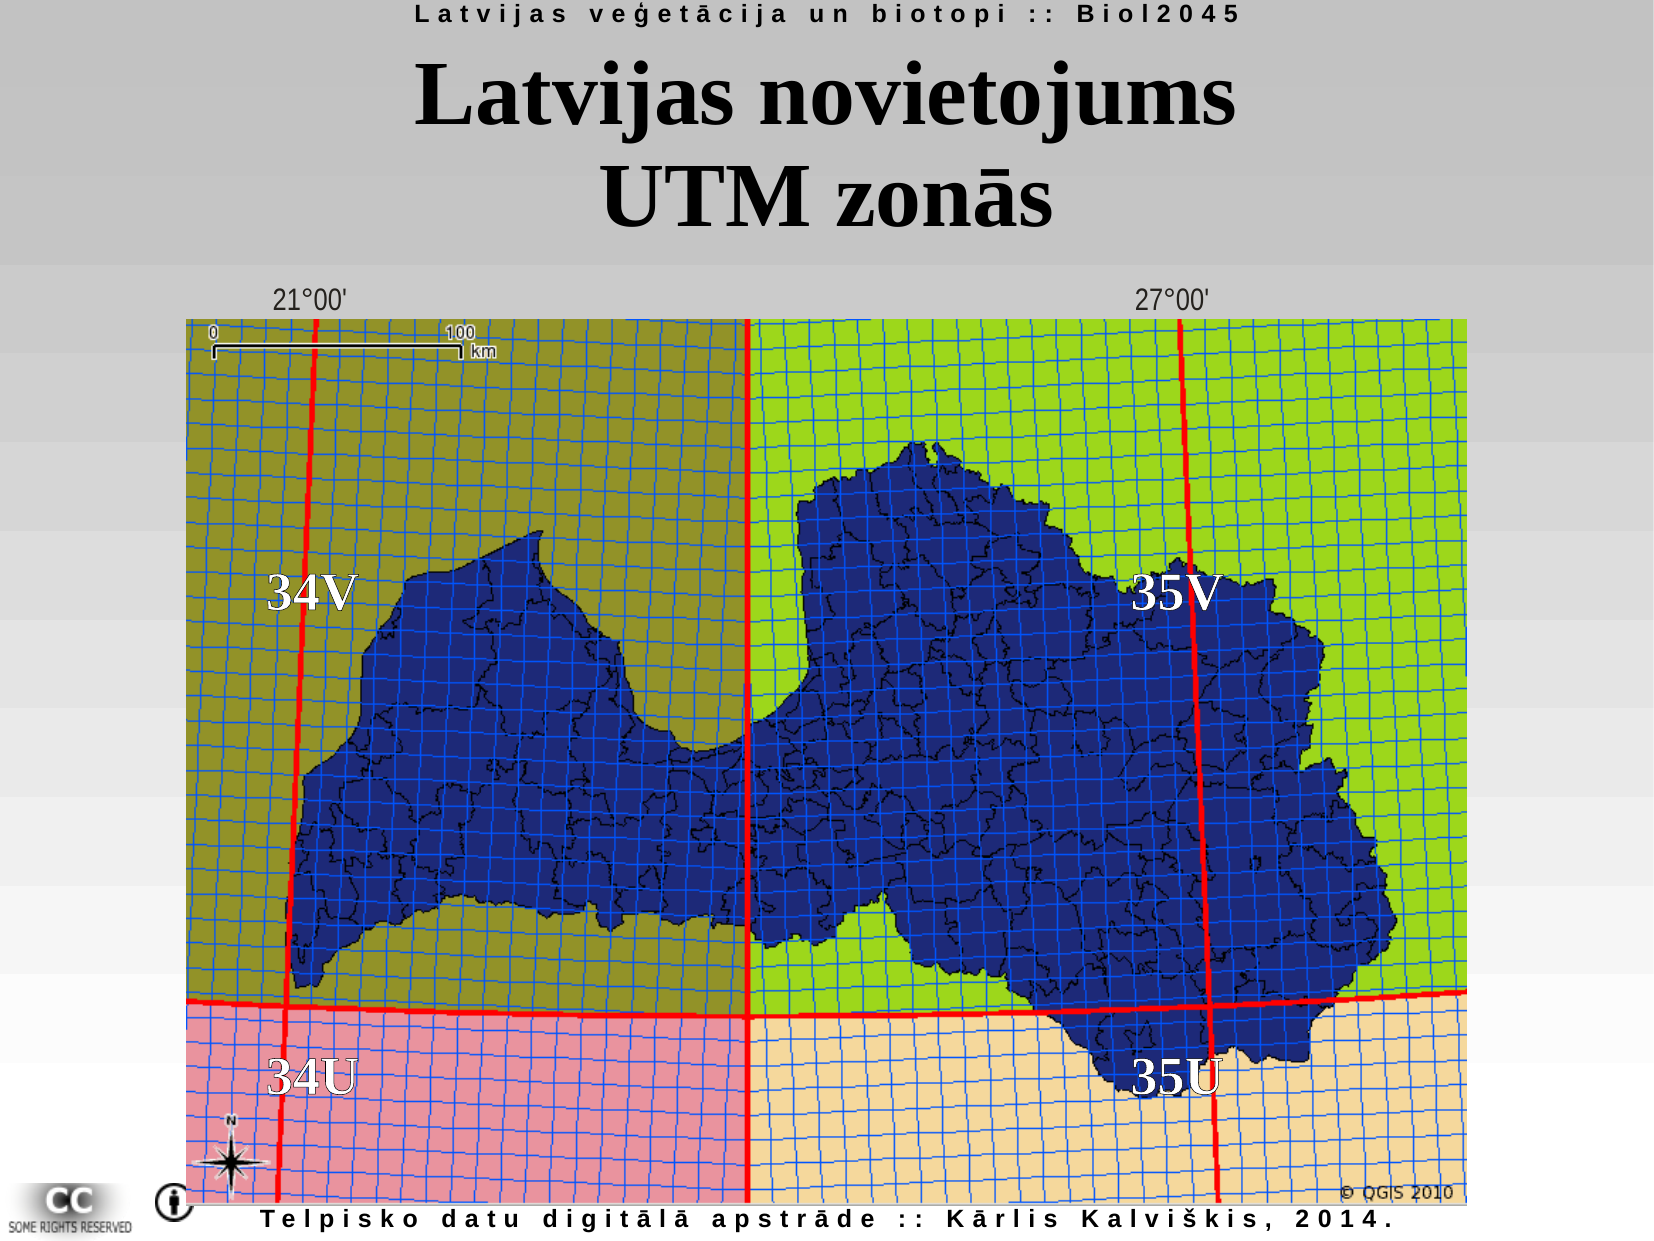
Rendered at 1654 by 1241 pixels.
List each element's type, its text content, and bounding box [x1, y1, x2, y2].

text_box 34U [265, 1045, 360, 1106]
text_box 21°00' [272, 281, 363, 317]
title Latvijas novietojums UTM zonās [0, 1, 1654, 287]
picture [0, 287, 1654, 1241]
text_box 35V [1130, 561, 1224, 622]
text_box 27°00' [1134, 281, 1226, 317]
text_box 34V [265, 561, 360, 622]
text_box 35U [1130, 1045, 1225, 1106]
